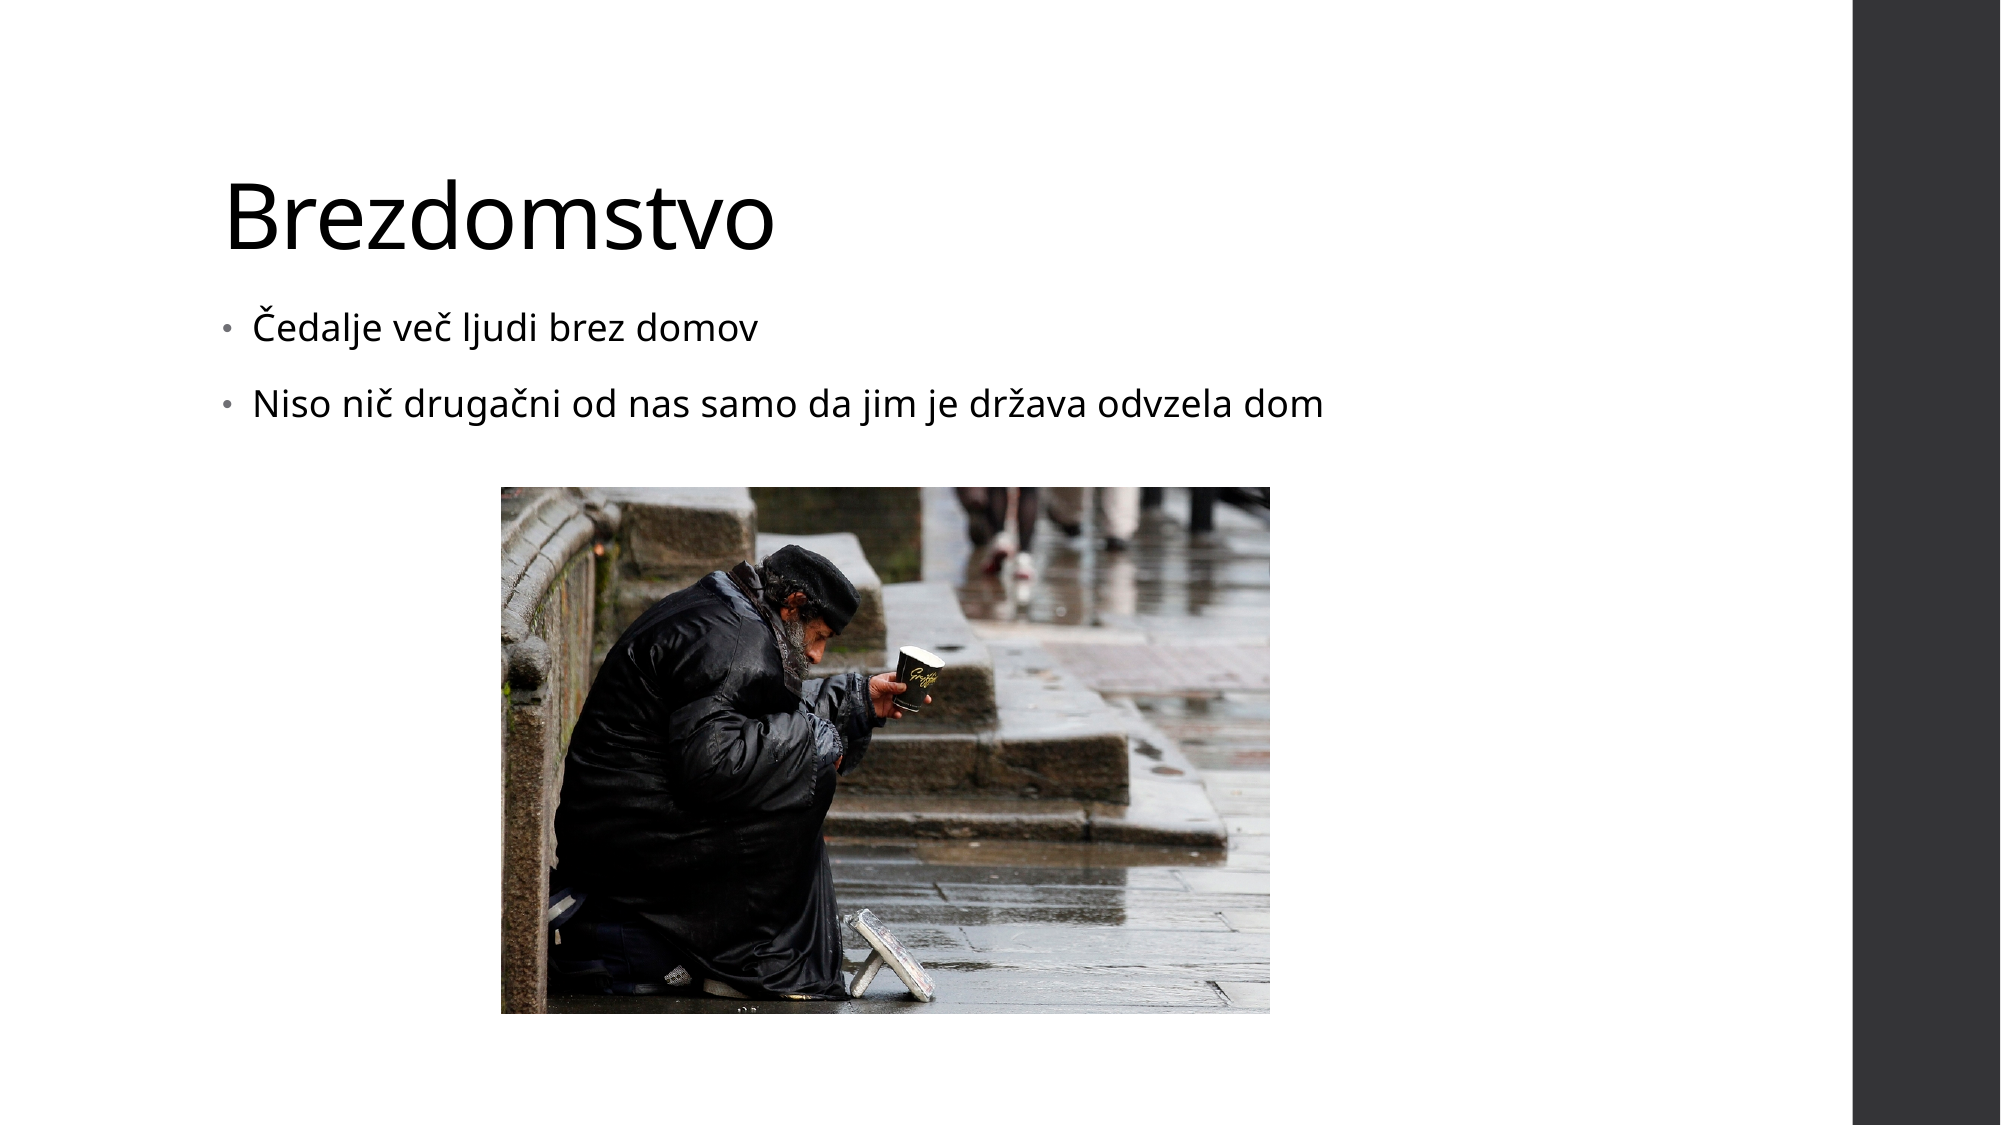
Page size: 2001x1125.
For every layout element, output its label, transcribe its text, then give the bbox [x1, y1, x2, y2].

list Čedalje več ljudi brez domov Niso nič drugačni od nas samo da jim je država odvzela dom [207, 299, 1617, 1014]
title Brezdomstvo [207, 59, 1797, 278]
picture [501, 487, 1270, 1014]
